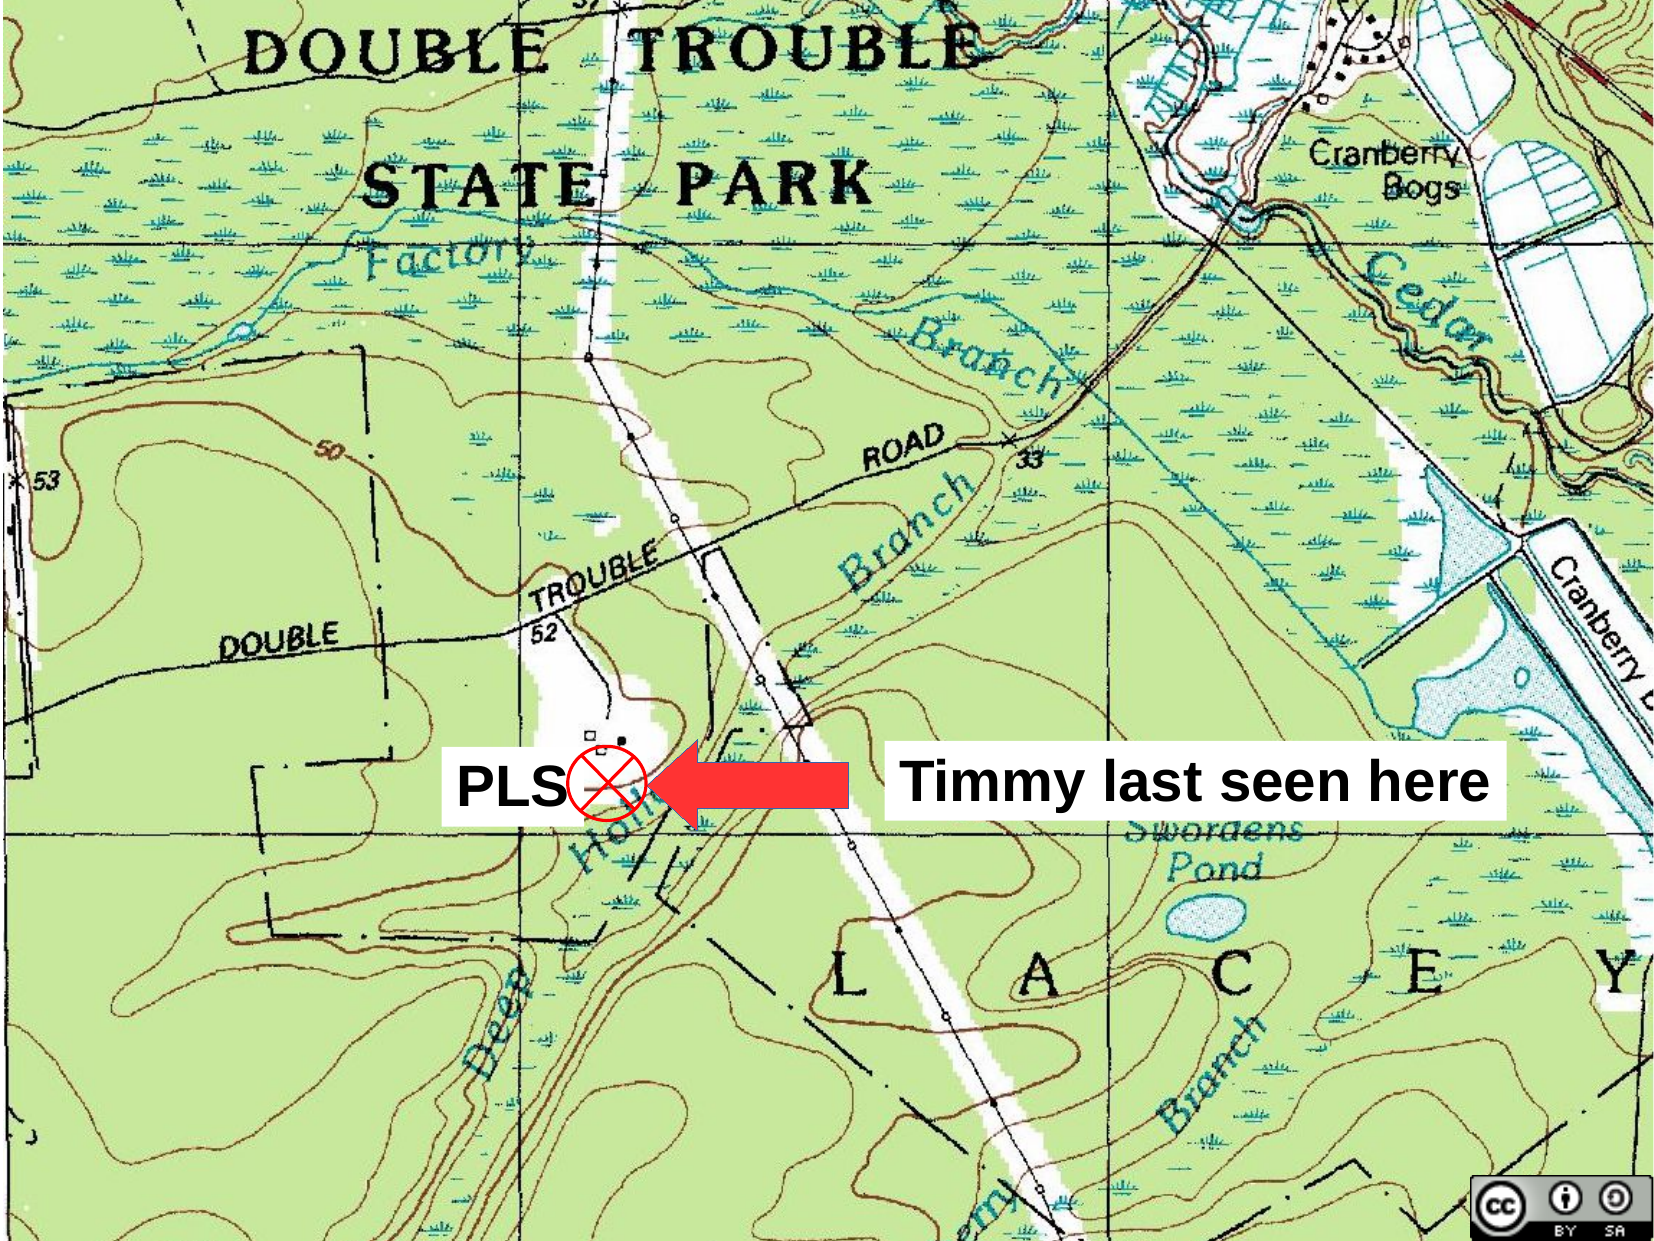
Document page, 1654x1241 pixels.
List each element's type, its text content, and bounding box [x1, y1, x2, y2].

text_box [648, 739, 849, 831]
picture [3, 0, 1654, 1241]
text_box PLS [441, 746, 585, 827]
text_box Timmy last seen here [884, 740, 1507, 821]
